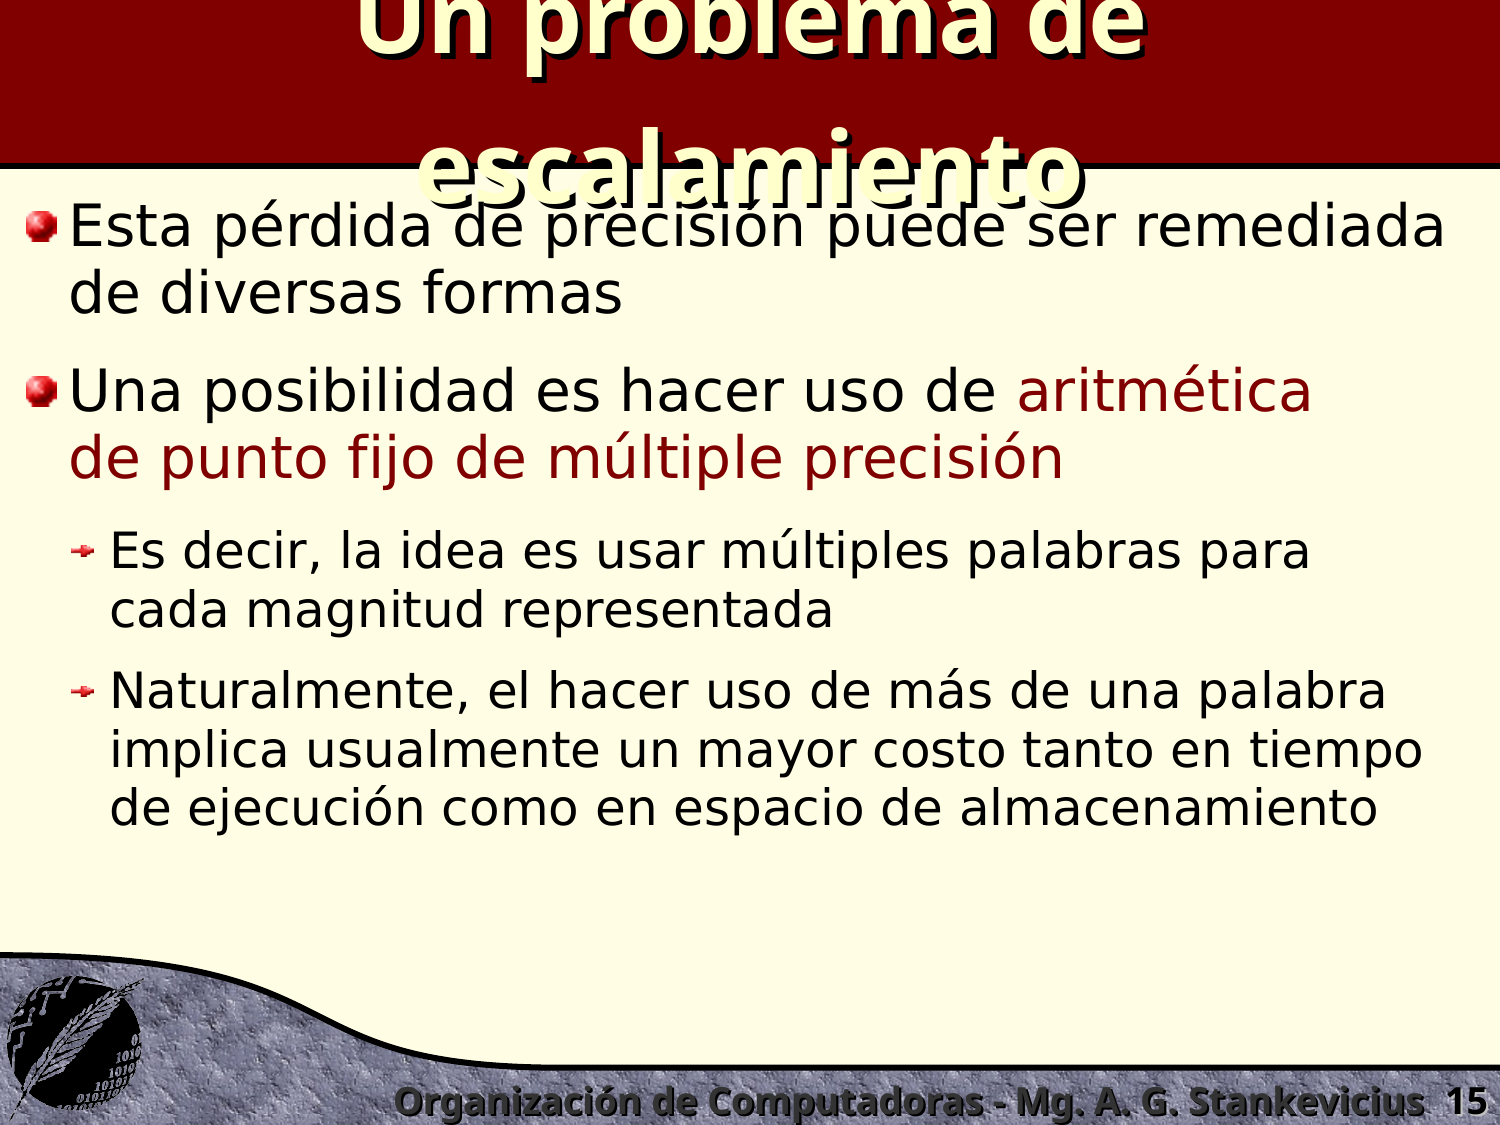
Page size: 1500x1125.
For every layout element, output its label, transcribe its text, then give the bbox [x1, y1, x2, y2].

list Esta pérdida de precisión puede ser remediada de diversas formas Una posibilidad es hacer uso de aritmética de punto fijo de múltiple precisión Es decir, la idea es usar múltiples palabras para cada magnitud representada Naturalmente, el hacer uso de más de una palabra implica usualmente un mayor costo tanto en tiempo de ejecución como en espacio de almacenamiento [11, 192, 1486, 935]
picture [802, 1100, 806, 1110]
picture [448, 1100, 455, 1110]
title Un problema de escalamiento [15, 5, 1485, 160]
picture [1058, 1100, 1065, 1110]
picture [0, 959, 1500, 1125]
